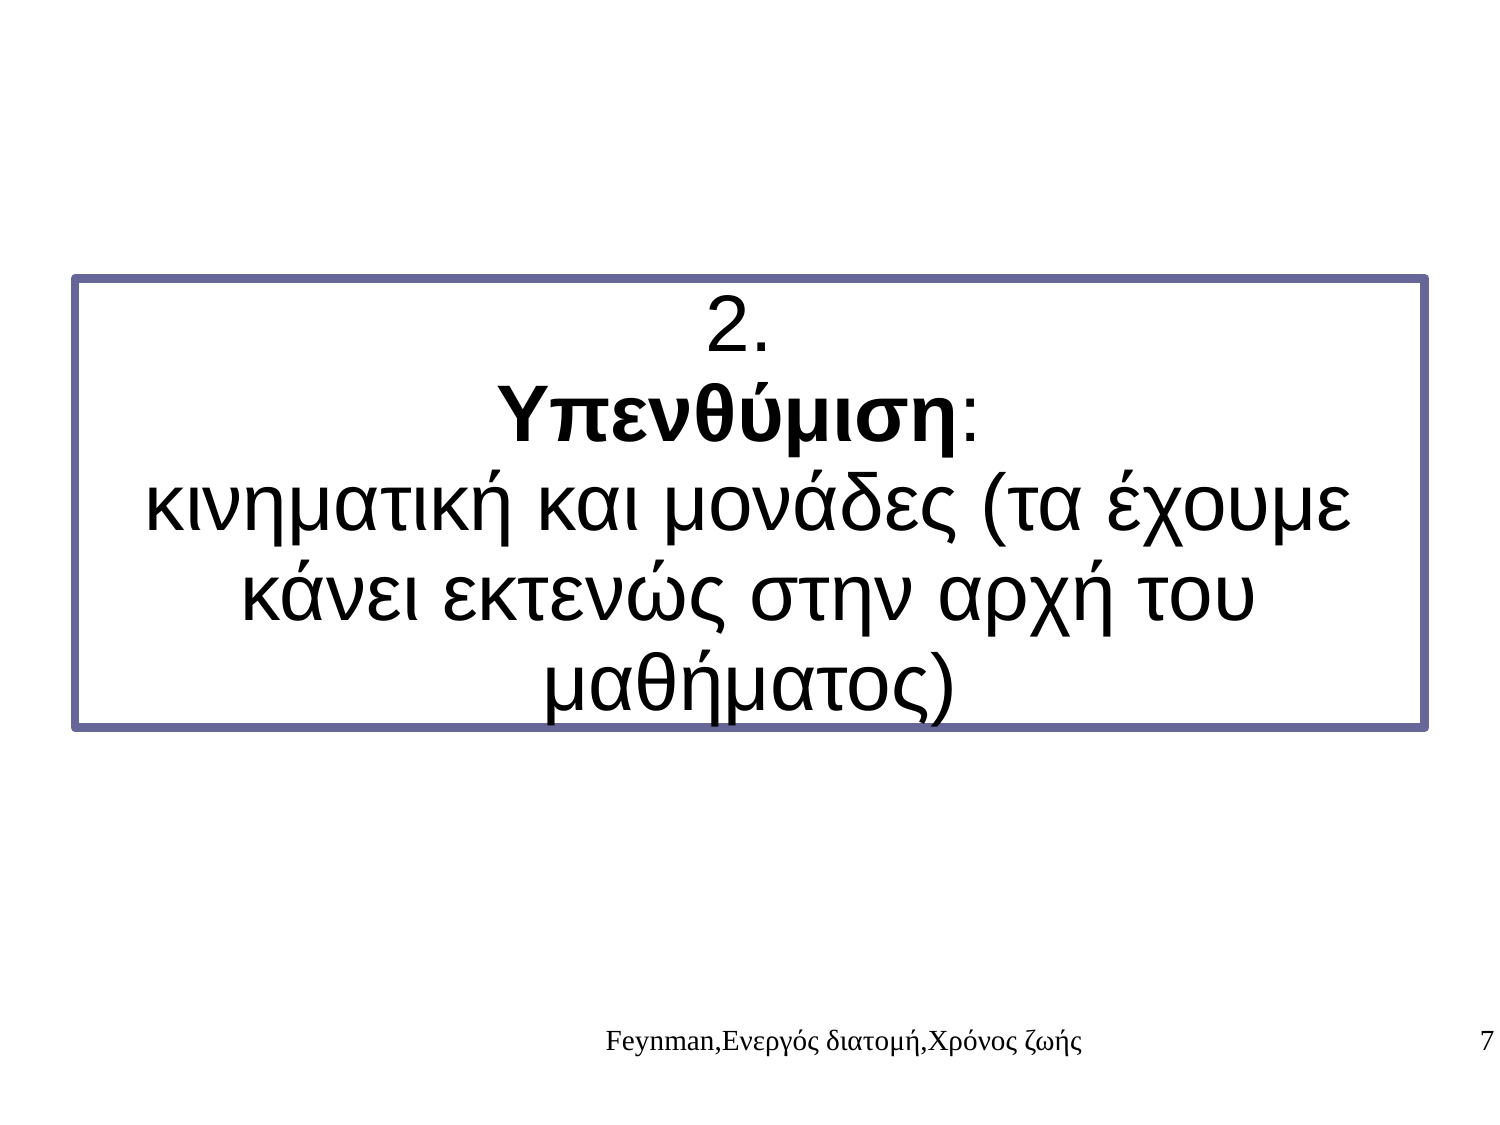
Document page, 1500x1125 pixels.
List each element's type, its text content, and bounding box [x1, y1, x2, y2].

title 2. Υπενθύμιση: κινηματική και μονάδες (τα έχουμε κάνει εκτενώς στην αρχή του μαθήματος) [75, 278, 1425, 728]
